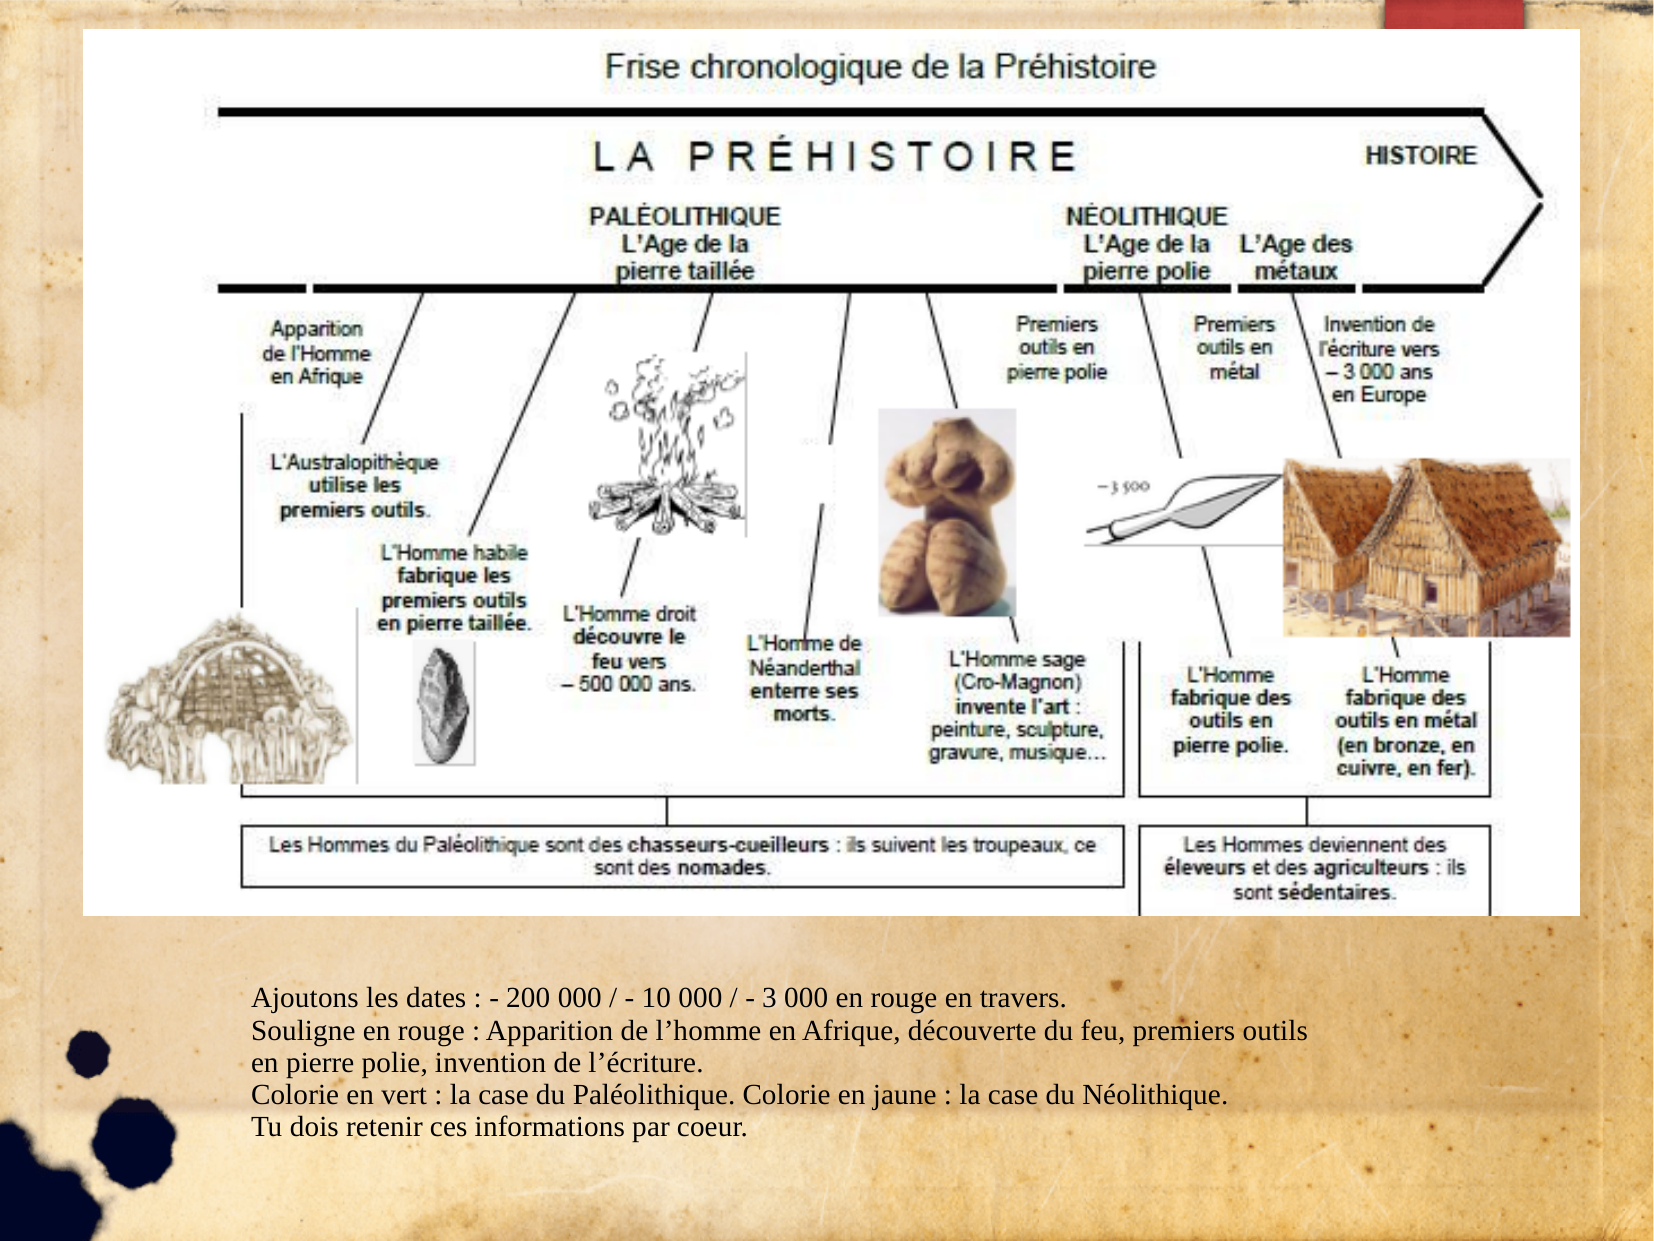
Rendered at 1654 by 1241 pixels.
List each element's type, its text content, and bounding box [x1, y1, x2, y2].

text_box Ajoutons les dates : - 200 000 / - 10 000 / - 3 000 en rouge en travers. Souligne en rouge : Apparition de l’homme en Afrique, découverte du feu, premiers outils en pierre polie, invention de l’écriture. Colorie en vert : la case du Paléolithique. Colorie en jaune : la case du Néolithique. Tu dois retenir ces informations par coeur. [236, 974, 1329, 1151]
picture [0, 0, 1654, 1241]
